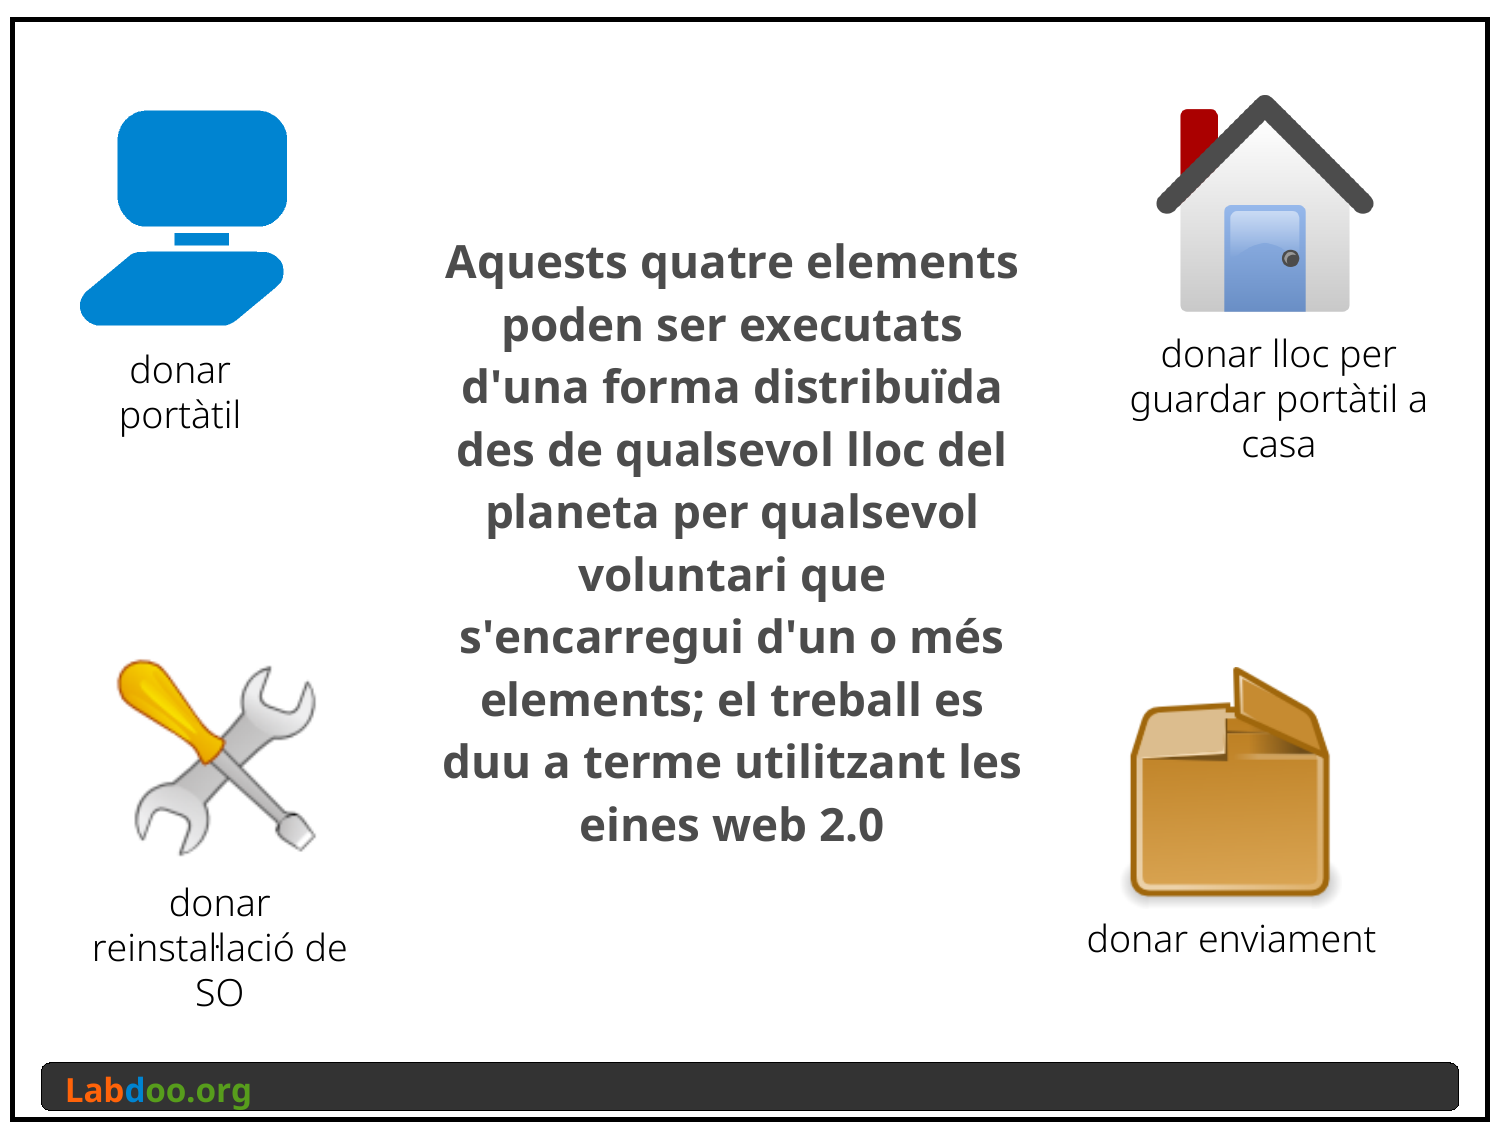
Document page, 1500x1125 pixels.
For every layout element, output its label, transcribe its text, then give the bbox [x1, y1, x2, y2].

text_box donar lloc per guardar portàtil a casa [1111, 322, 1447, 473]
picture [111, 649, 334, 871]
title Aquests quatre elements poden ser executats d'una forma distribuïda des de qualsevol lloc del planeta per qualsevol voluntari que s'encarregui d'un o més elements; el treball es duu a terme utilitzant les eines web 2.0 [437, 92, 1028, 993]
picture [1154, 92, 1377, 317]
picture [1119, 667, 1342, 907]
picture [76, 106, 298, 336]
text_box donar reinstal·lació de SO [73, 871, 367, 1022]
text_box donar portàtil [64, 339, 296, 444]
text_box donar enviament [1063, 907, 1400, 1013]
